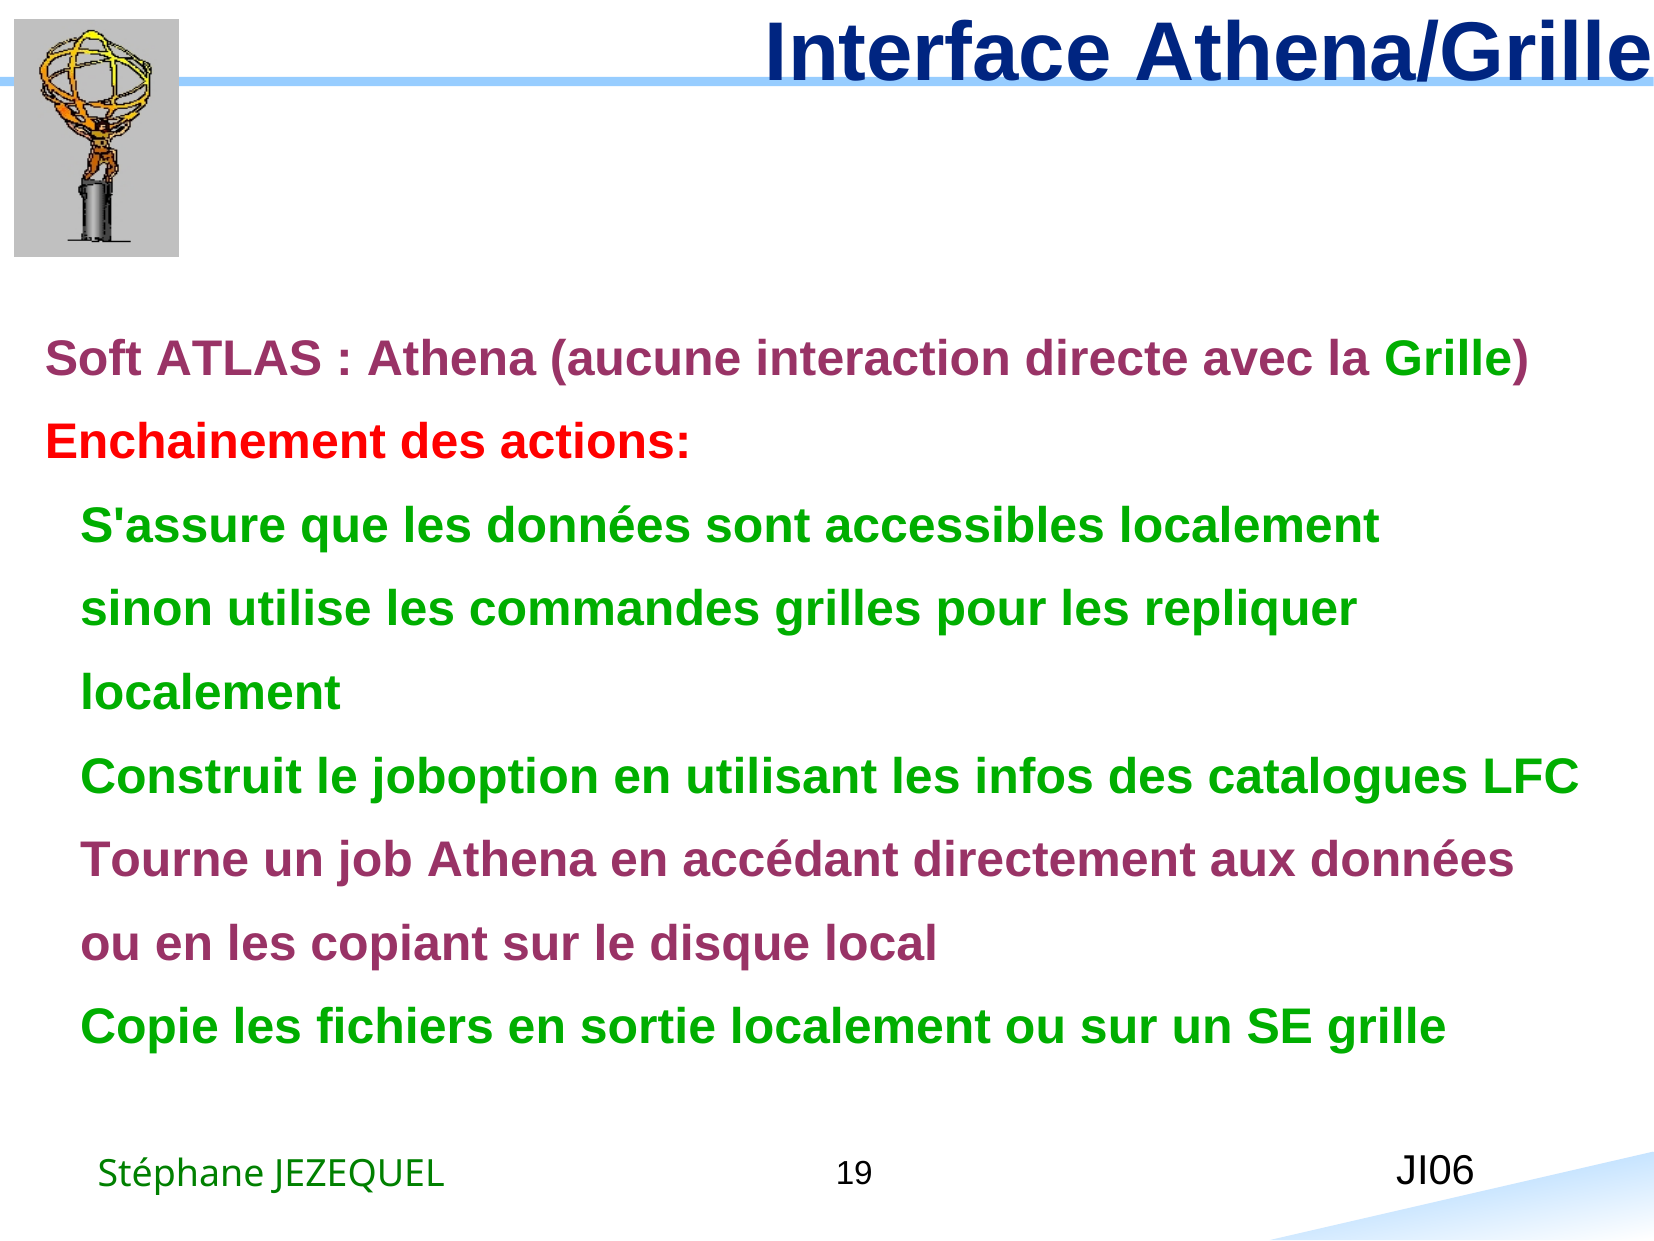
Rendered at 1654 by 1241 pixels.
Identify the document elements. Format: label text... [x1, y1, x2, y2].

picture [14, 19, 179, 257]
text_box Soft ATLAS : Athena (aucune interaction directe avec la Grille) Enchainement des actions: S'assure que les données sont accessibles localement sinon utilise les commandes grilles pour les repliquer localement Construit le joboption en utilisant les infos des catalogues LFC Tourne un job Athena en accédant directement aux données ou en les copiant sur le disque local Copie les fichiers en sortie localement ou sur un SE grille [44, 301, 1617, 1043]
title Interface Athena/Grille [85, 0, 1654, 104]
